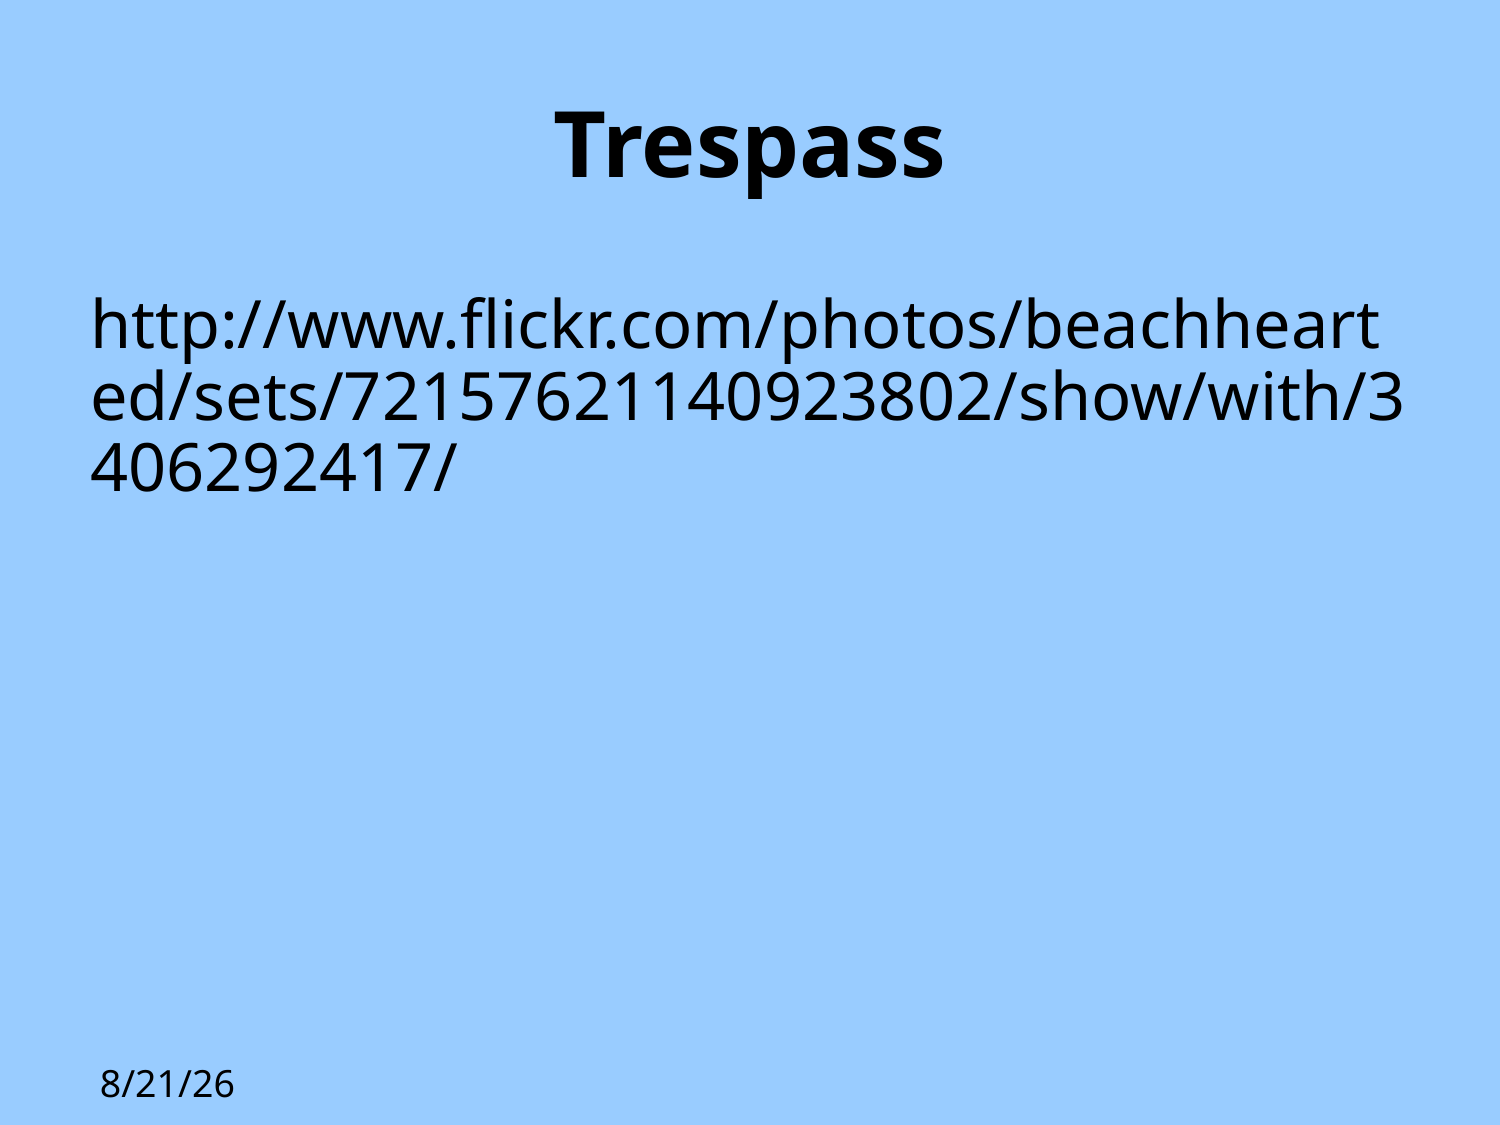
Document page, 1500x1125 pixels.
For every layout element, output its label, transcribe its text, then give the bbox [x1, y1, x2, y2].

list http://www.flickr.com/photos/beachhearted/sets/72157621140923802/show/with/3406292417/ [75, 262, 1425, 1028]
title Trespass [75, 33, 1425, 244]
